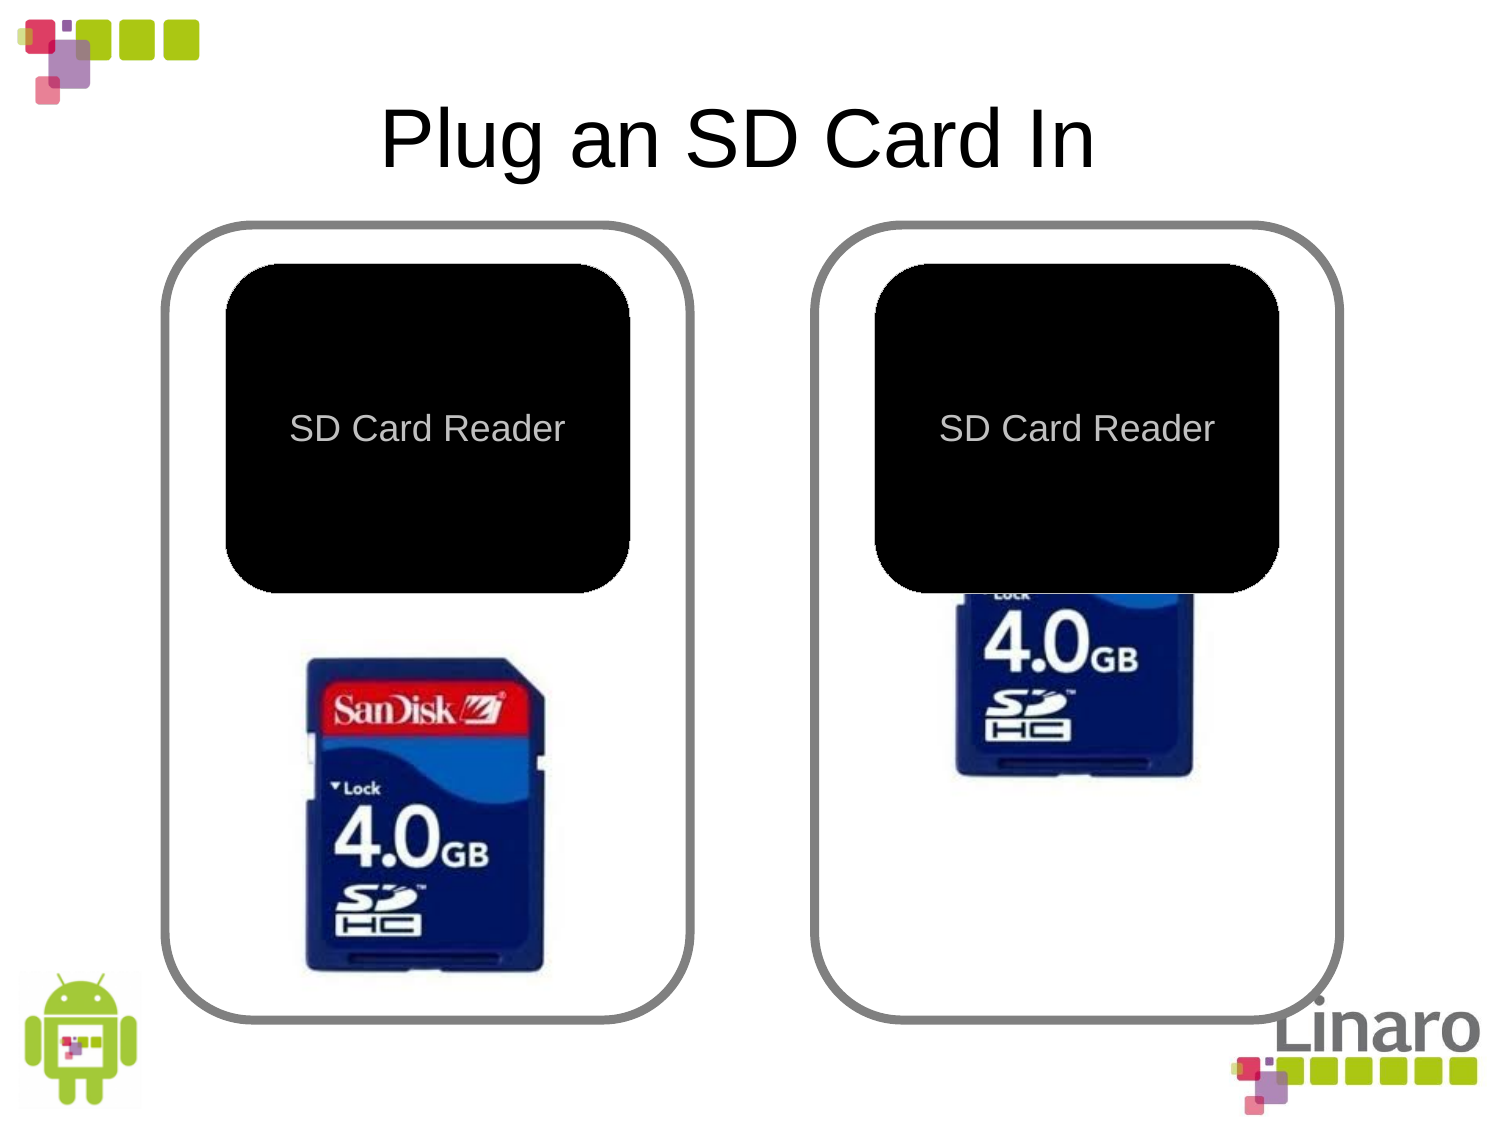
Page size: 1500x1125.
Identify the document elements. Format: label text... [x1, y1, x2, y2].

picture [18, 971, 142, 1109]
title Plug an SD Card In [74, 44, 1425, 233]
text_box SD Card Reader [225, 263, 631, 594]
picture [251, 639, 604, 992]
text_box [814, 233, 1340, 1021]
picture [1219, 986, 1491, 1123]
text_box SD Card Reader [874, 263, 1280, 594]
picture [901, 587, 1253, 797]
picture [16, 12, 205, 121]
text_box [165, 233, 691, 1021]
